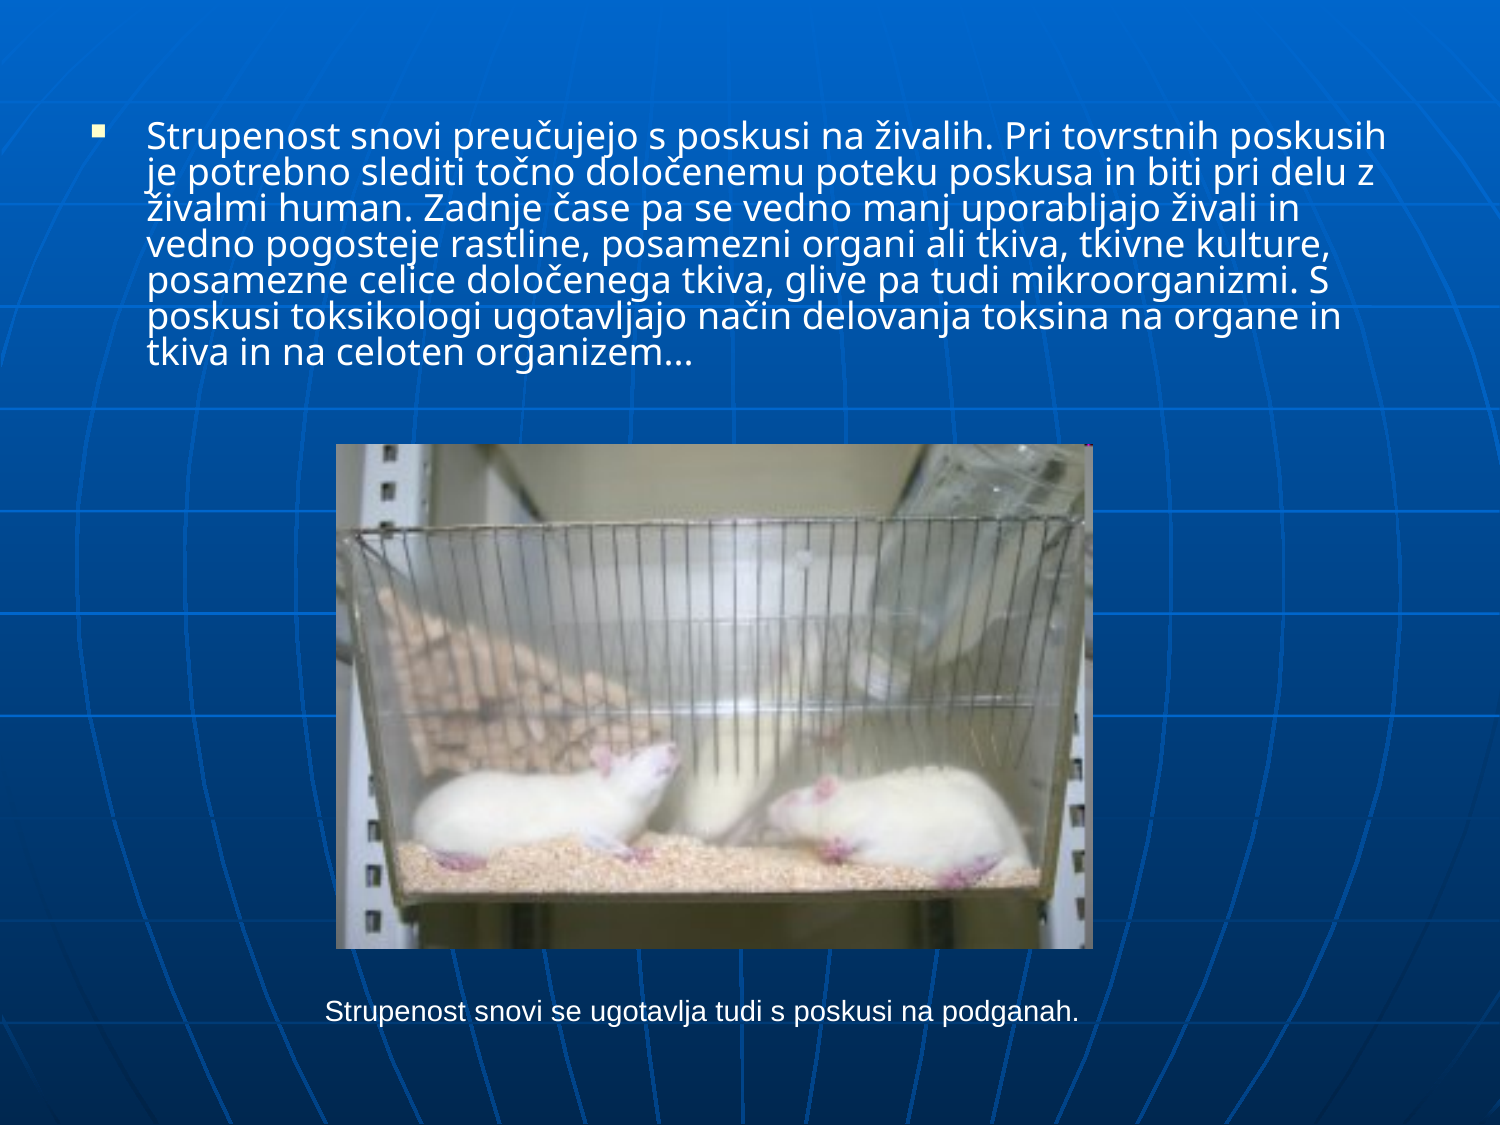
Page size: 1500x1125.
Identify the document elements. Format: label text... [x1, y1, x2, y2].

text_box Strupenost snovi se ugotavlja tudi s poskusi na podganah. [309, 976, 1107, 1037]
list Strupenost snovi preučujejo s poskusi na živalih. Pri tovrstnih poskusih je potrebno slediti točno določenemu poteku poskusa in biti pri delu z živalmi human. Zadnje čase pa se vedno manj uporabljajo živali in vedno pogosteje rastline, posamezni organi ali tkiva, tkivne kulture, posamezne celice določenega tkiva, glive pa tudi mikroorganizmi. S poskusi toksikologi ugotavljajo način delovanja toksina na organe in tkiva in na celoten organizem... [75, 113, 1425, 480]
picture [336, 444, 1093, 949]
